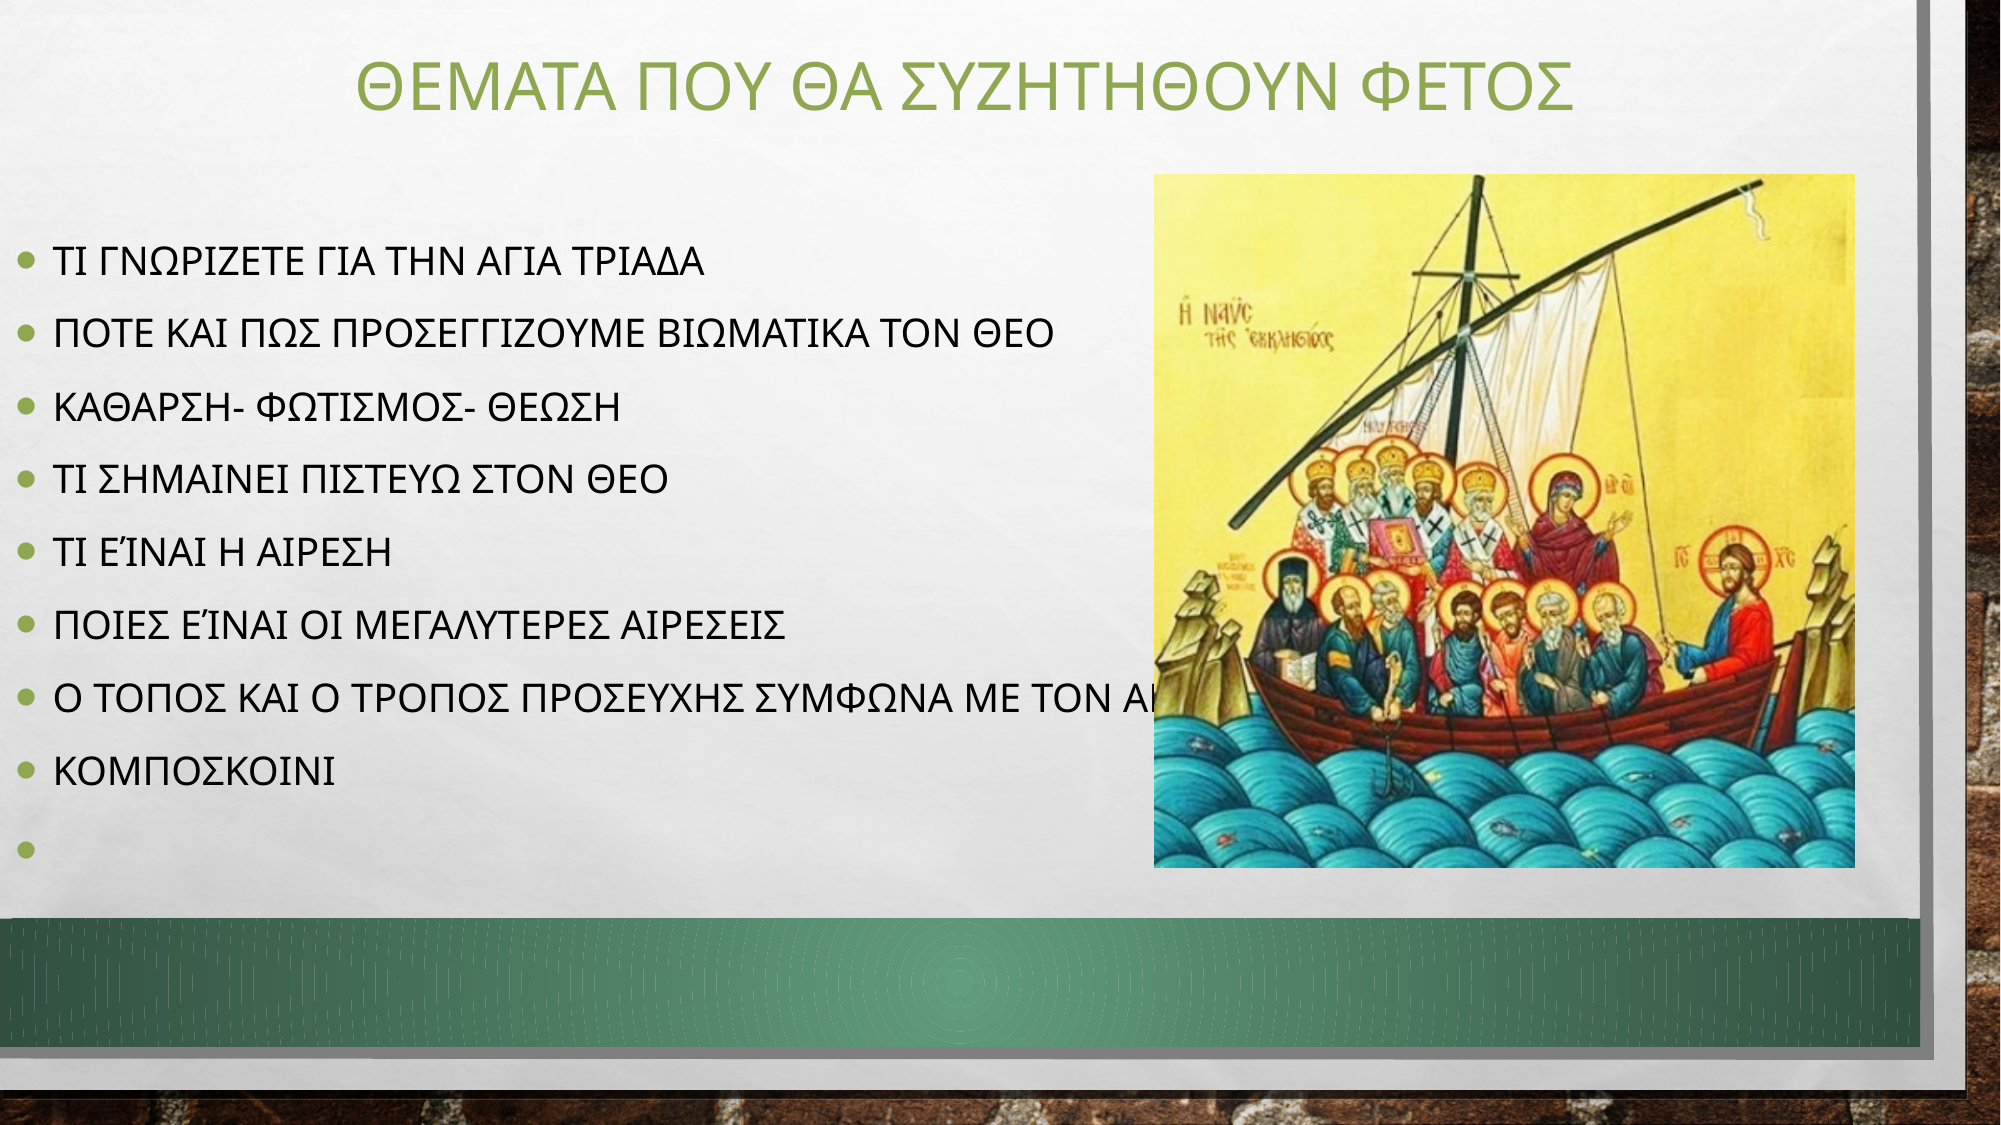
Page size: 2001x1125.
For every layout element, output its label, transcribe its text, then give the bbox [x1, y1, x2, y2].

picture [1154, 174, 1855, 868]
title Θεματα που θα συζητηθουν φετοσ [112, 45, 1819, 126]
list Τι γνωριζετε για την αγια τριαδα Ποτε και πως προσεγγιζουμε βιωματικα τον θεο Καθαρση- φωτισμοσ- θεωση Τι σημαινει πιστευω στον θεο Τι είναι η αιρεση Ποιεσ είναι οι μεγαλυτερεσ αιρεσεισ Ο τοποσ και ο τροποσ προσευχησ συμφωνα με τον αγιο πορφυριο Κομποσκοινι [0, 223, 1154, 819]
